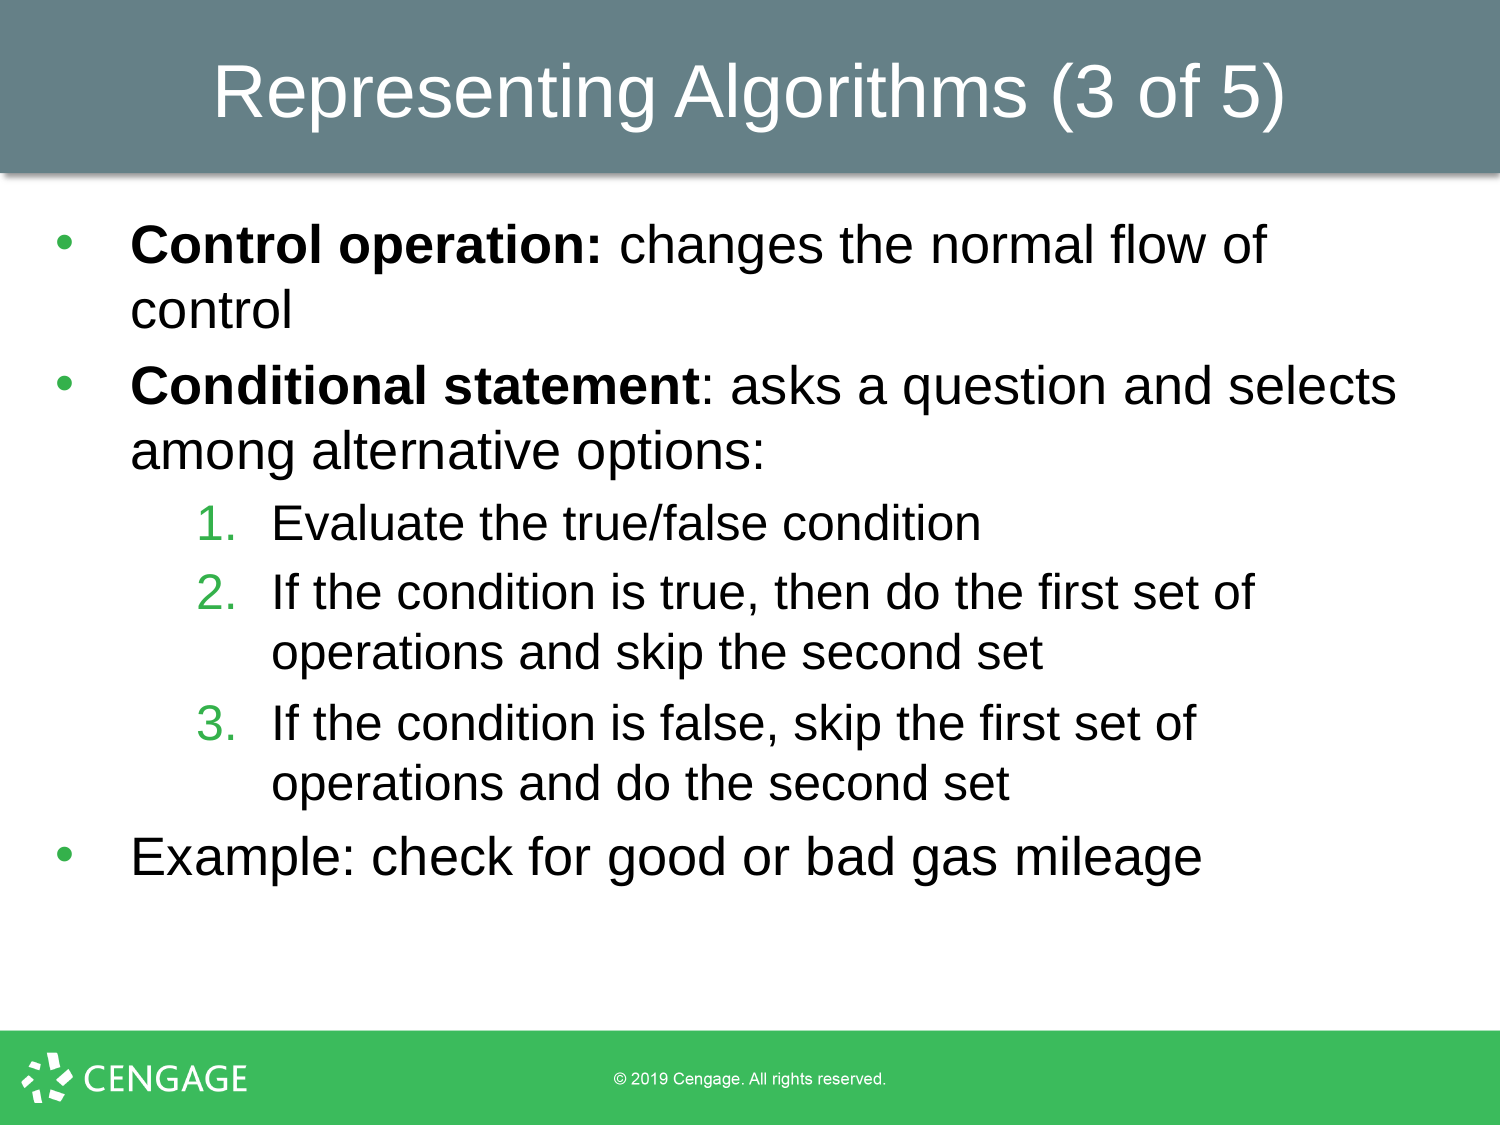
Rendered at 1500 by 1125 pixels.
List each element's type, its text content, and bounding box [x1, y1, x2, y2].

picture [0, 174, 1500, 1125]
list Control operation: changes the normal flow of control Conditional statement: asks a question and selects among alternative options: Evaluate the true/false condition If the condition is true, then do the first set of operations and skip the second set If the condition is false, skip the first set of operations and do the second set Example: check for good or bad gas mileage [40, 201, 1460, 1005]
title Representing Algorithms (3 of 5) [0, 0, 1500, 174]
